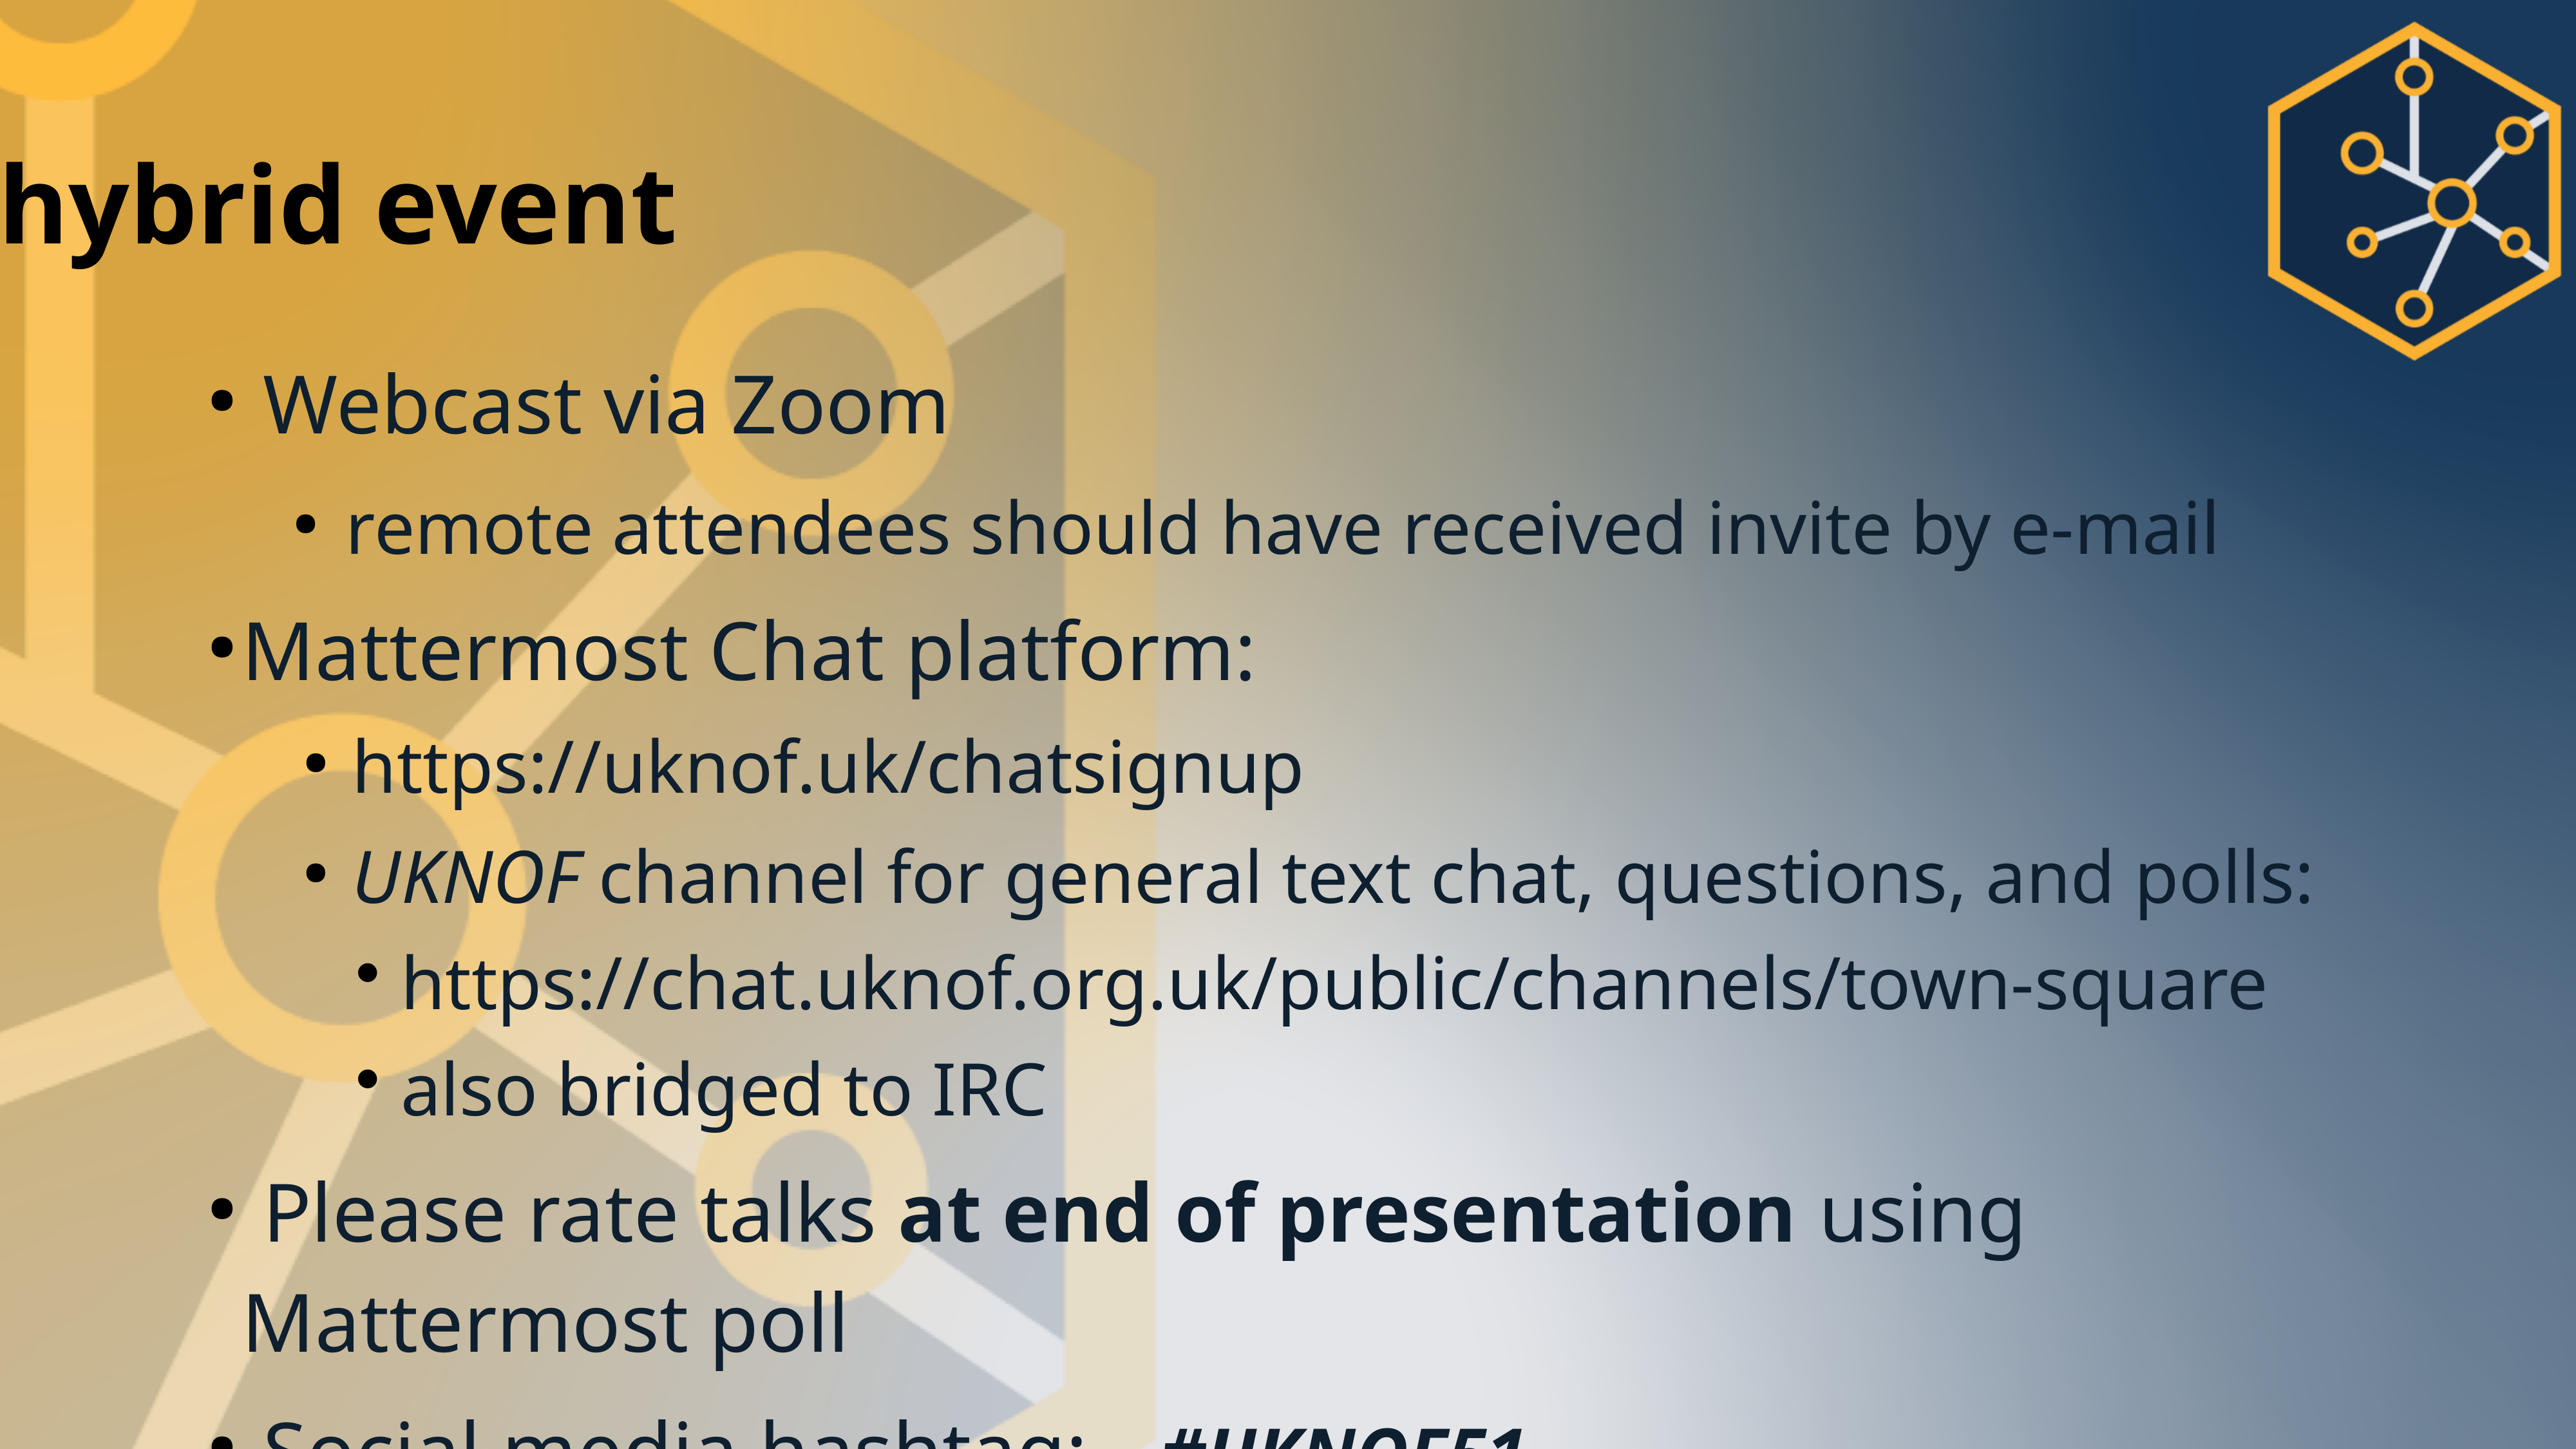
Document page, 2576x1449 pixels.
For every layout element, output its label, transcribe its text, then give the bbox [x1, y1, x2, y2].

title hybrid event [0, 80, 838, 323]
picture [1319, 1442, 1323, 1449]
picture [1030, 1443, 1050, 1449]
picture [517, 1443, 536, 1449]
picture [544, 1443, 563, 1449]
picture [0, 0, 2576, 1449]
picture [1498, 1441, 1509, 1449]
picture [775, 1443, 795, 1449]
picture [636, 1443, 657, 1449]
picture [908, 1443, 928, 1449]
picture [591, 1443, 610, 1449]
picture [320, 1443, 341, 1449]
picture [1373, 1437, 1396, 1449]
list Webcast via Zoom remote attendees should have received invite by e-mail Mattermost Chat platform: https://uknof.uk/chatsignup UKNOF channel for general text chat, questions, and polls: https://chat.uknof.org.uk/public/channels/town-square also bridged to IRC Please rate talks at end of presentation using Mattermost poll Social media hashtag: #UKNOF51 [196, 348, 2435, 1247]
